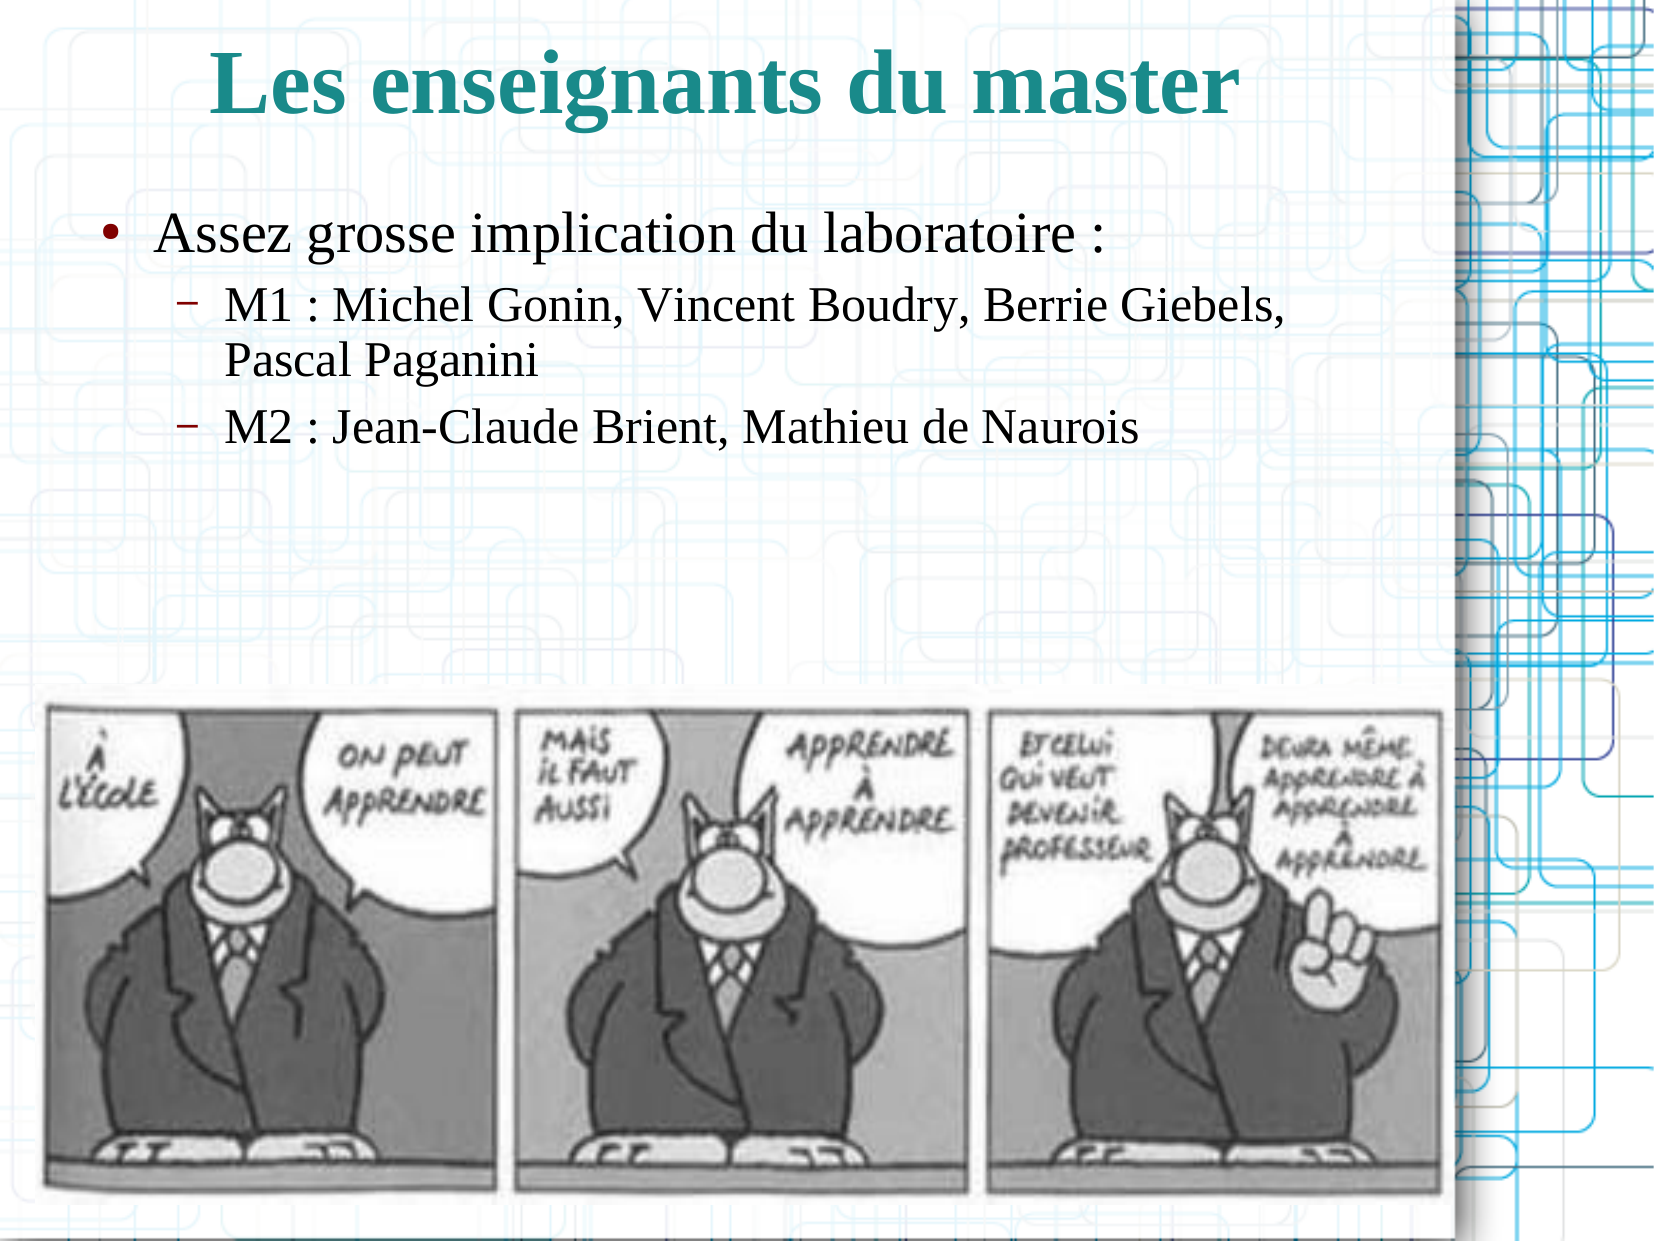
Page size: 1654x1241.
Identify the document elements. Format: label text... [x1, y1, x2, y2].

title Les enseignants du master [0, 29, 1453, 136]
picture [0, 0, 1654, 1241]
list Assez grosse implication du laboratoire : M1 : Michel Gonin, Vincent Boudry, Berrie Giebels, Pascal Paganini M2 : Jean-Claude Brient, Mathieu de Naurois [82, 200, 1418, 684]
